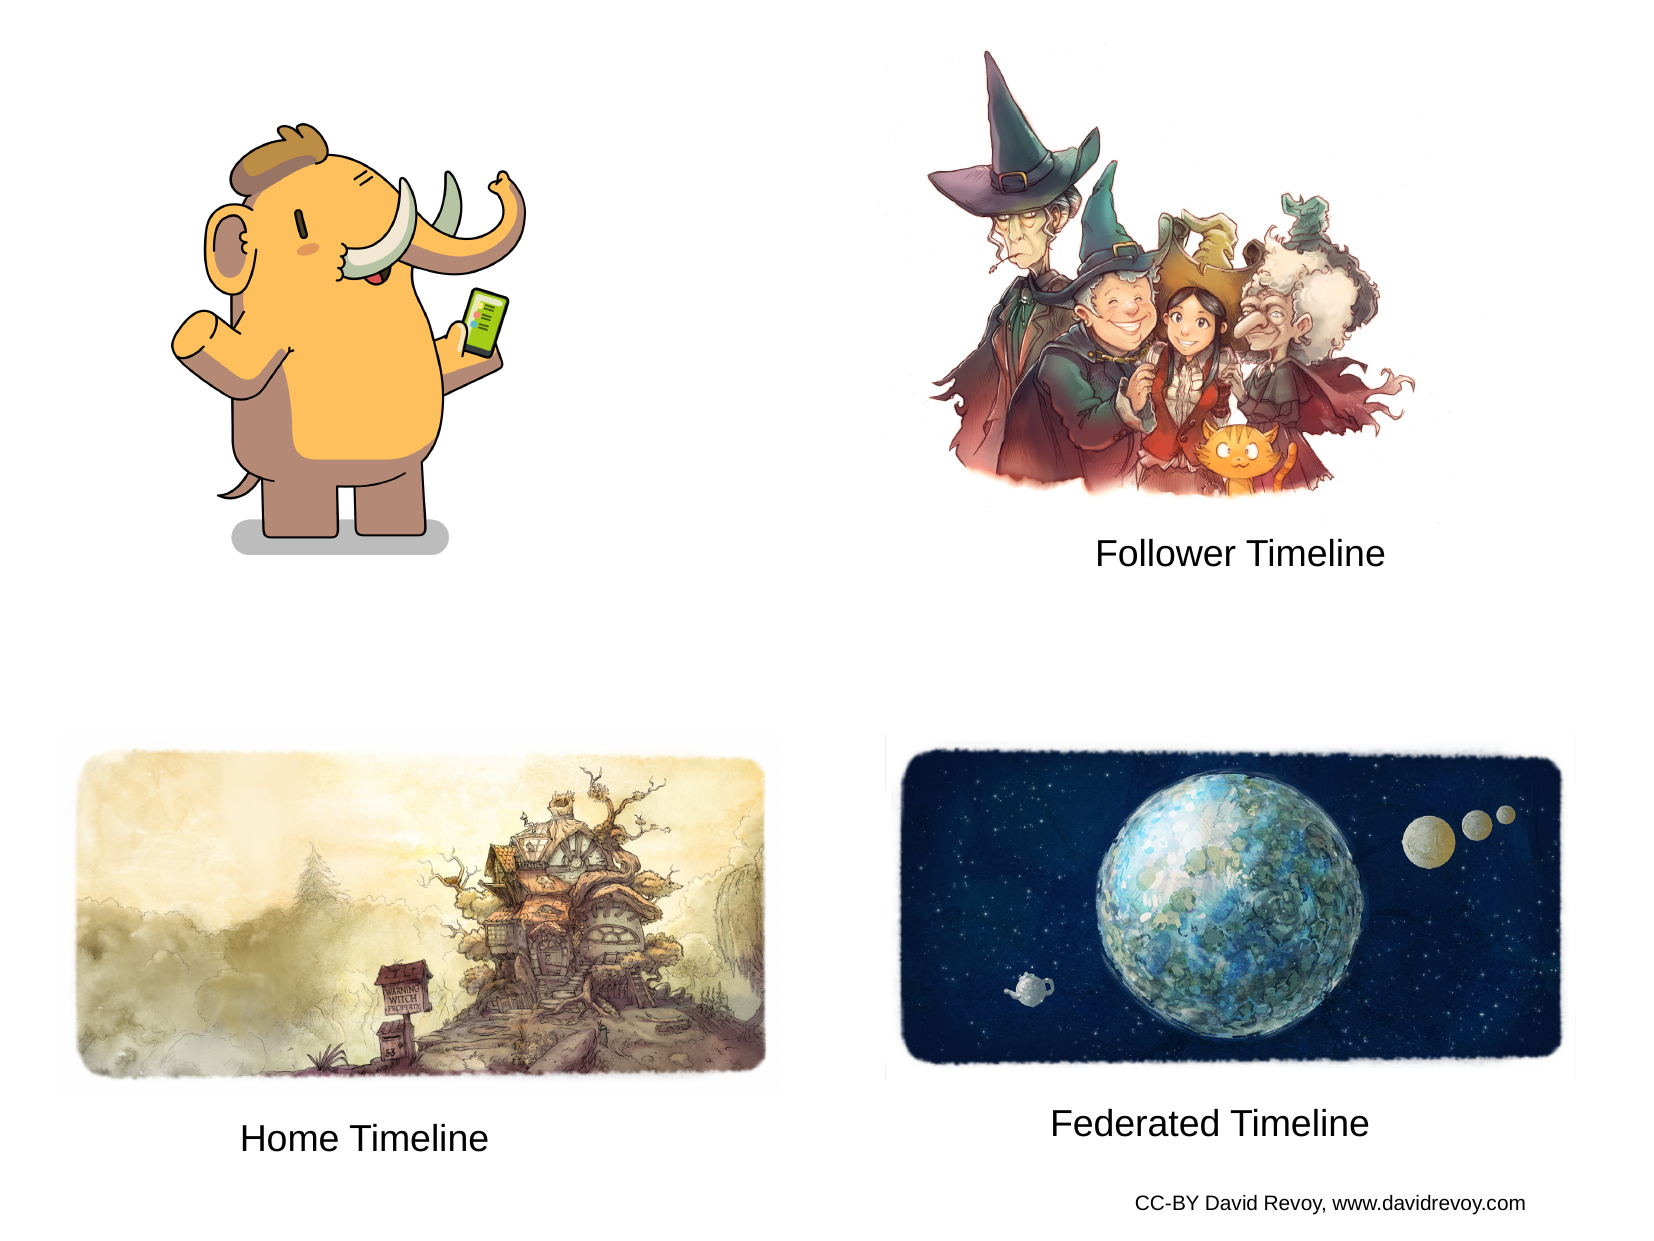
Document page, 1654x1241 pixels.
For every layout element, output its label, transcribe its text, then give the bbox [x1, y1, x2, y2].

picture [171, 123, 526, 555]
picture [60, 734, 781, 1095]
picture [885, 734, 1576, 1080]
text_box Follower Timeline [1080, 524, 1426, 585]
picture [875, 44, 1486, 525]
text_box Federated Timeline [1035, 1094, 1426, 1155]
text_box Home Timeline [225, 1109, 541, 1167]
text_box CC-BY David Revoy, www.davidrevoy.com [1120, 1184, 1636, 1228]
